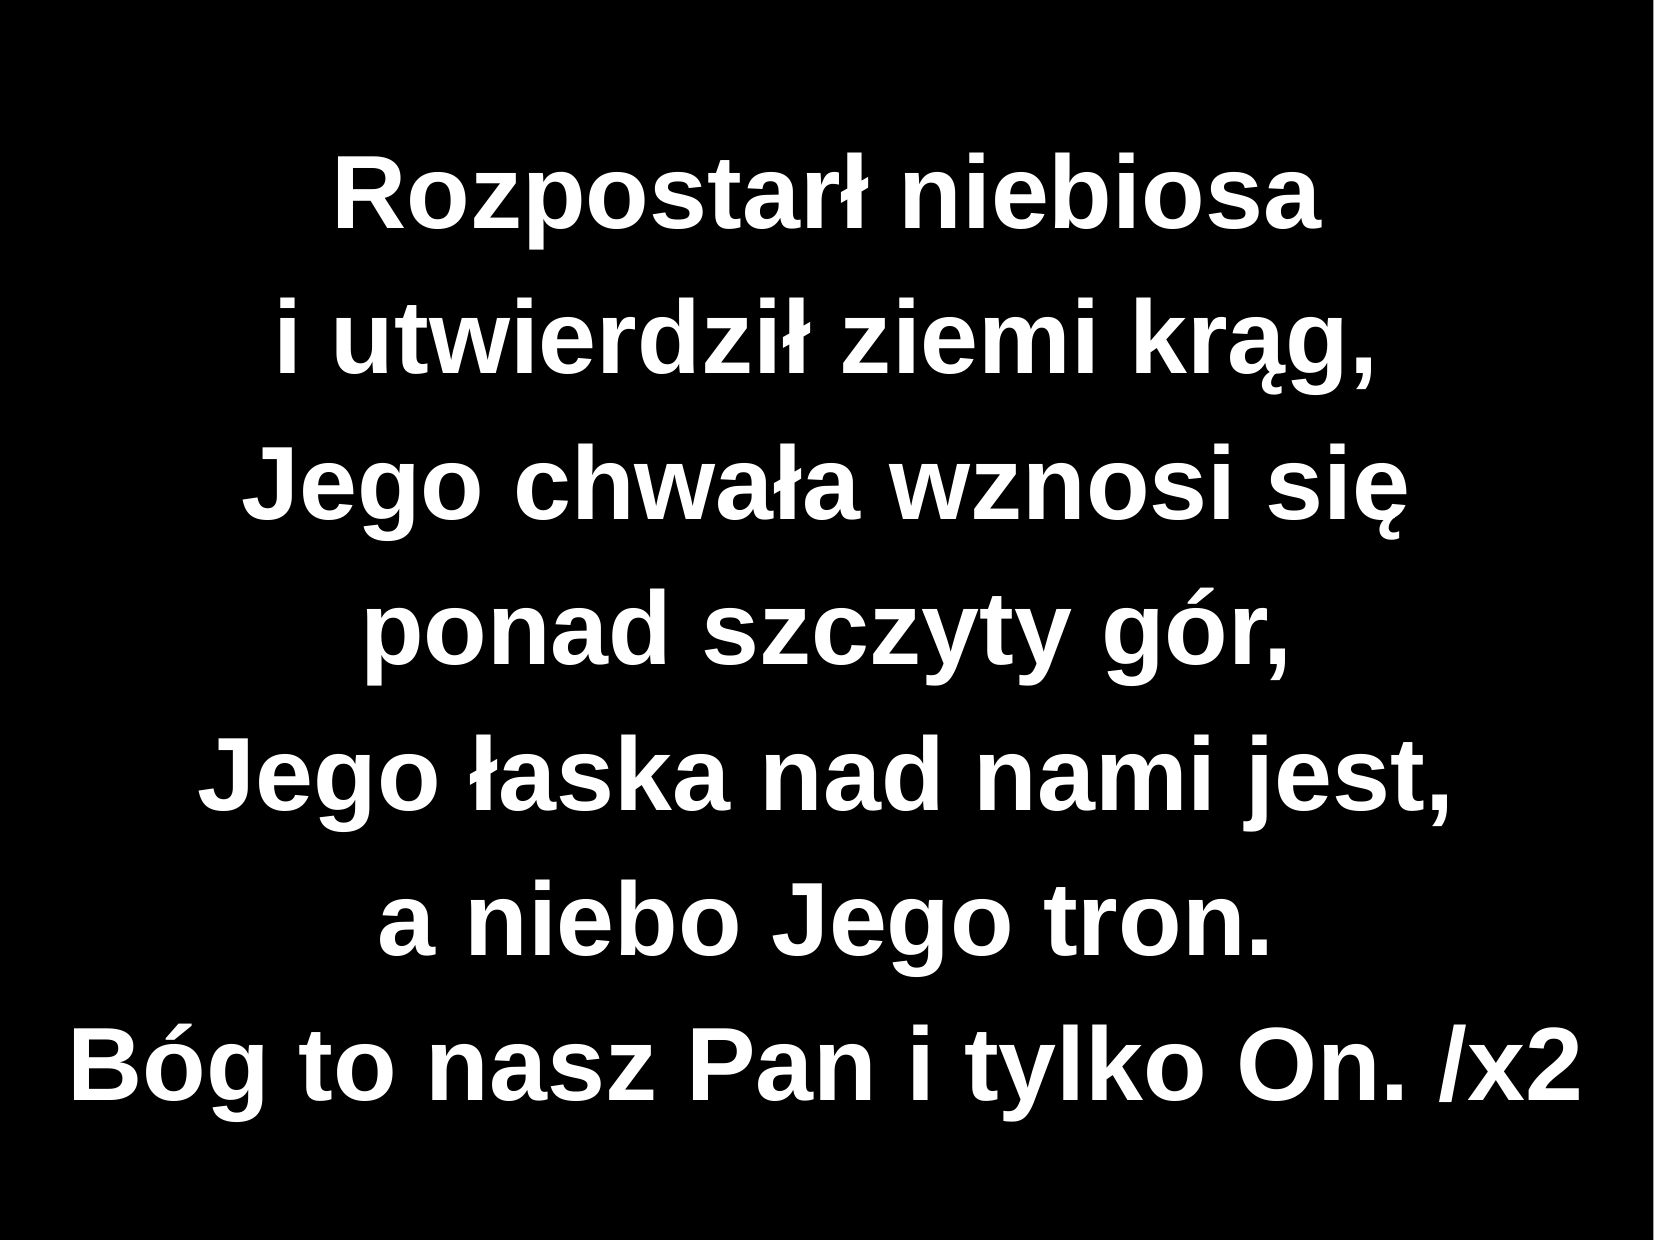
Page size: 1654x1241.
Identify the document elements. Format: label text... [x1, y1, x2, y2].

subtitle Rozpostarł niebiosa i utwierdził ziemi krąg, Jego chwała wznosi się ponad szczyty gór, Jego łaska nad nami jest, a niebo Jego tron. Bóg to nasz Pan i tylko On. /x2 [0, 0, 1654, 1229]
